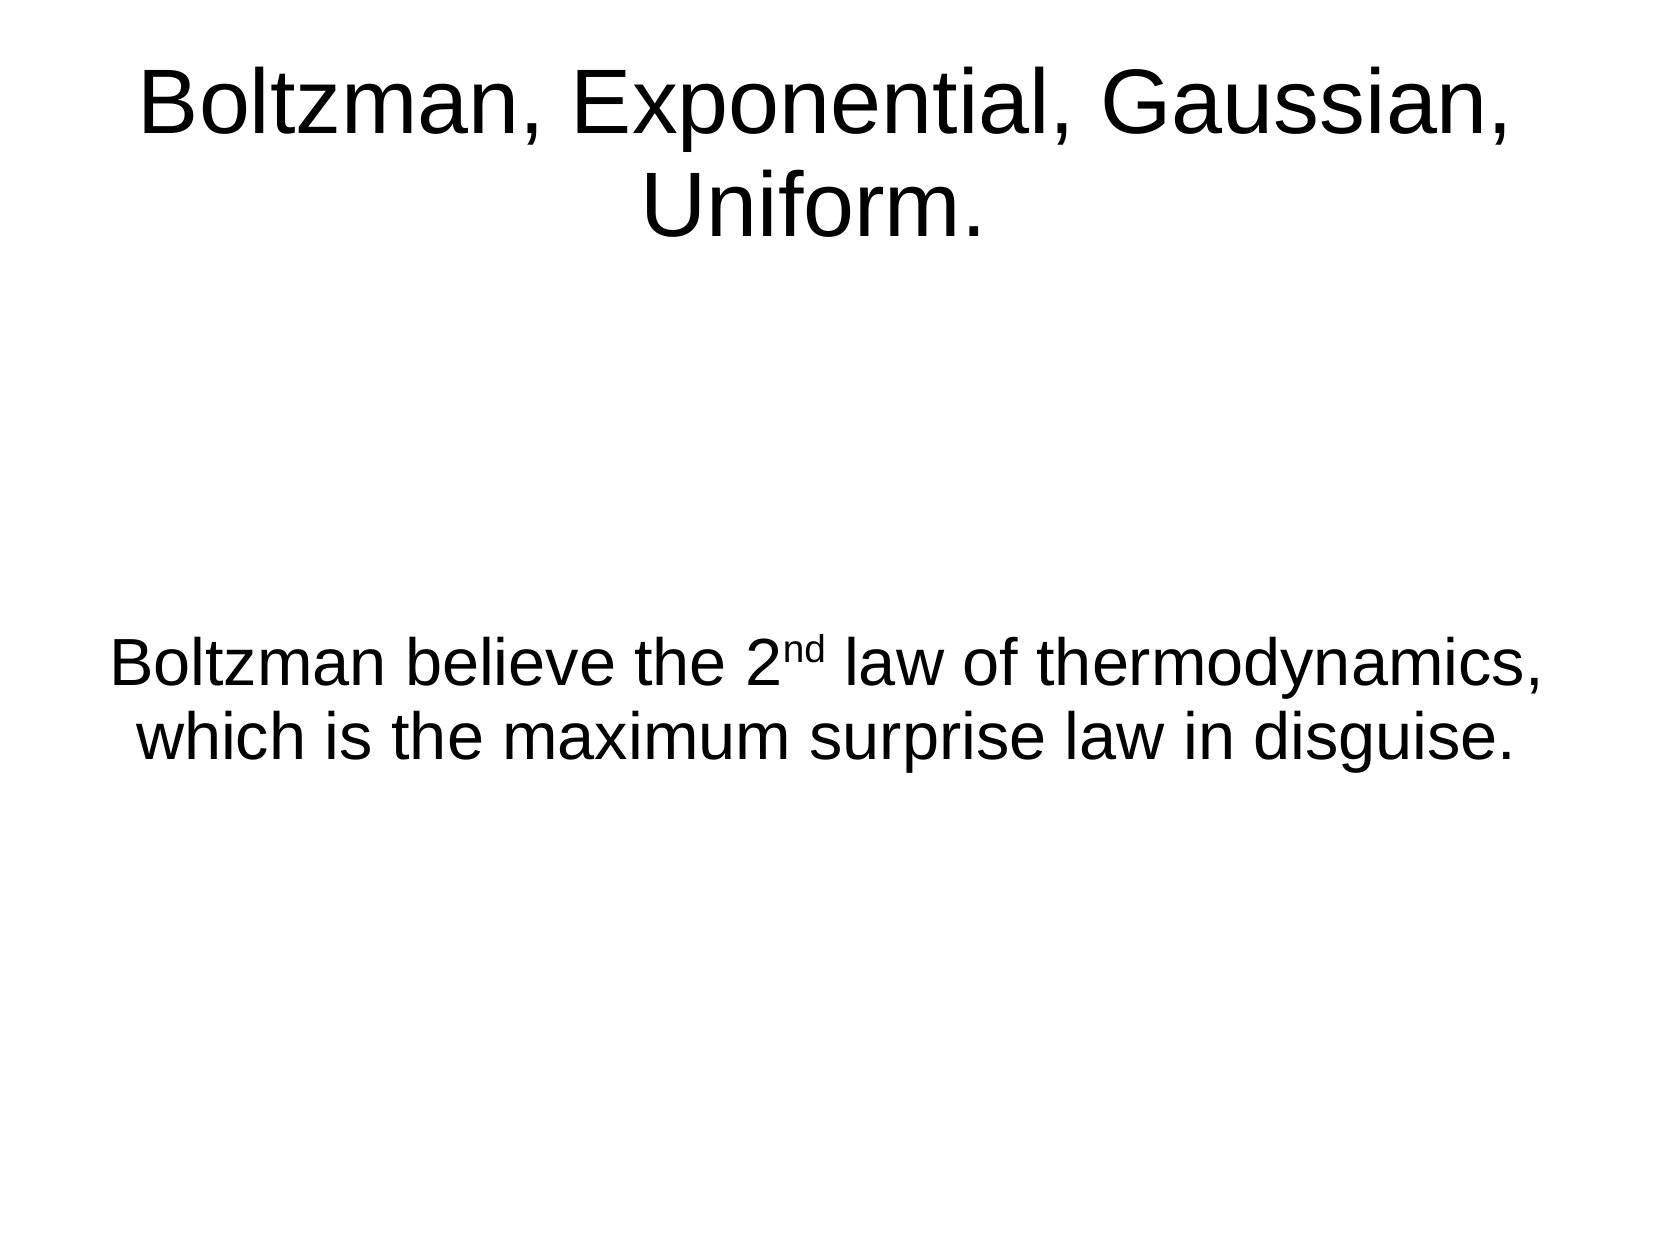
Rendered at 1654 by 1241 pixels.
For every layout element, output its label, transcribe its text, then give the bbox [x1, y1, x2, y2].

title Boltzman, Exponential, Gaussian, Uniform. [82, 39, 1571, 267]
subtitle Boltzman believe the 2nd law of thermodynamics, which is the maximum surprise law in disguise. [82, 297, 1571, 1102]
